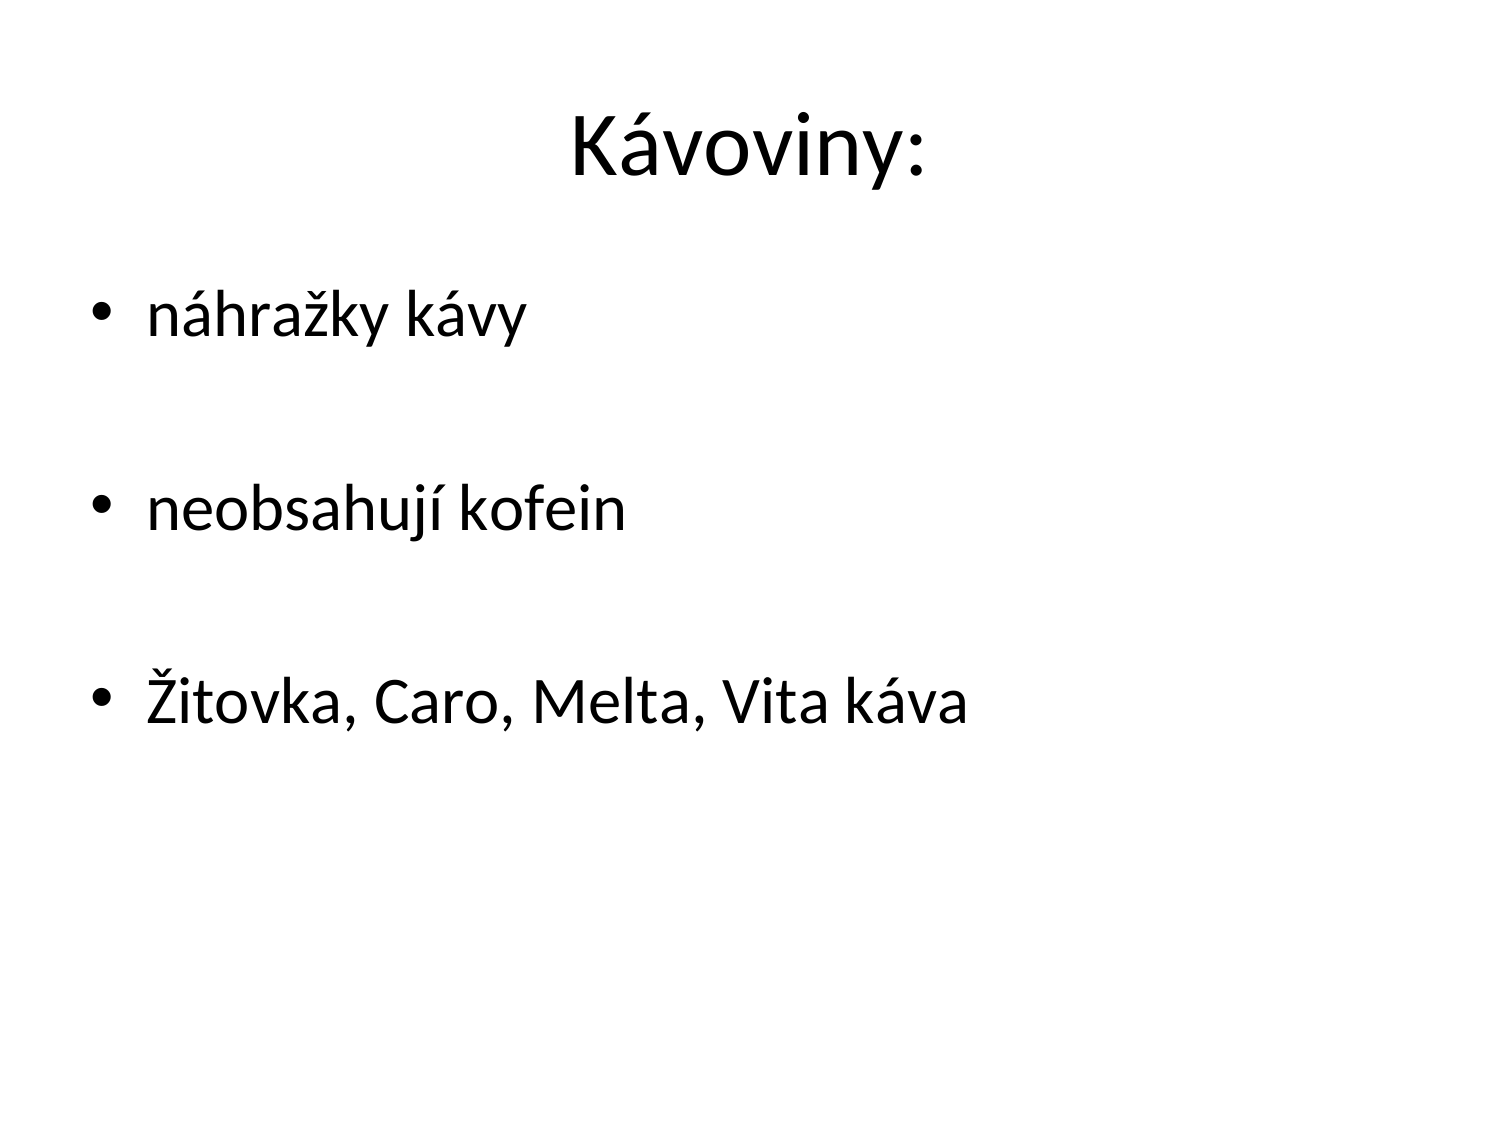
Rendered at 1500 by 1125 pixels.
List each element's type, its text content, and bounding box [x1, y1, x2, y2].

list náhražky kávy neobsahují kofein Žitovka, Caro, Melta, Vita káva [75, 262, 1426, 1006]
title Kávoviny: [75, 45, 1426, 233]
